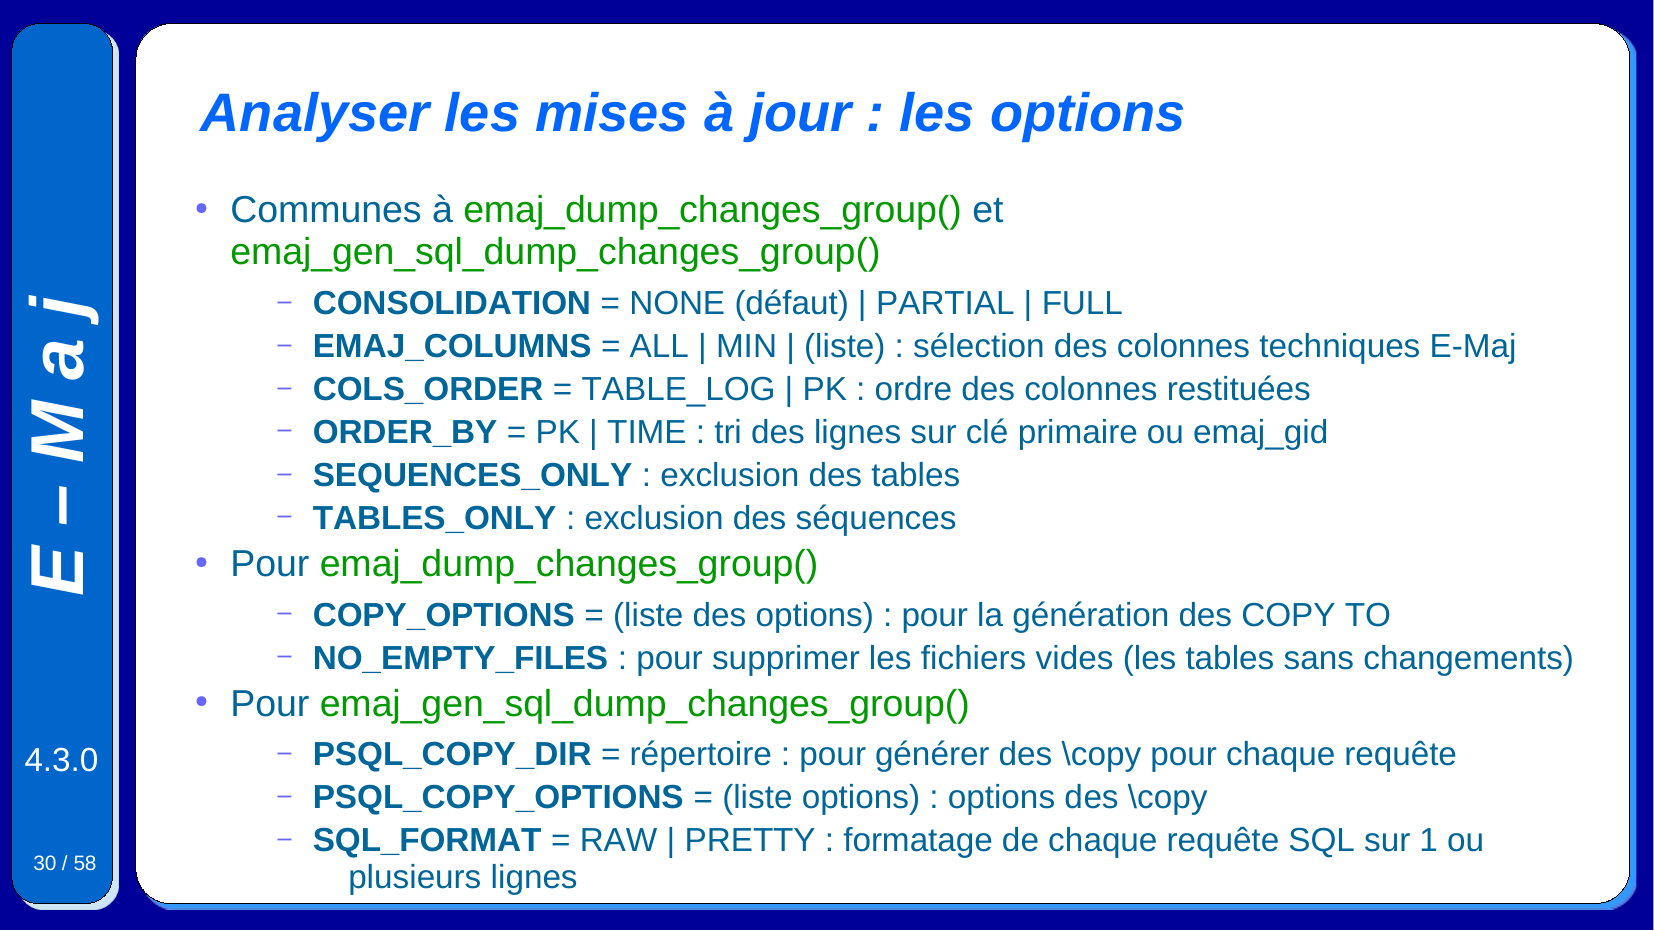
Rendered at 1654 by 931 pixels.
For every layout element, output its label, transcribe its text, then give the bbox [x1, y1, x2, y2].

list Communes à emaj_dump_changes_group() et emaj_gen_sql_dump_changes_group() CONSOLIDATION = NONE (défaut) | PARTIAL | FULL EMAJ_COLUMNS = ALL | MIN | (liste) : sélection des colonnes techniques E-Maj COLS_ORDER = TABLE_LOG | PK : ordre des colonnes restituées ORDER_BY = PK | TIME : tri des lignes sur clé primaire ou emaj_gid SEQUENCES_ONLY : exclusion des tables TABLES_ONLY : exclusion des séquences Pour emaj_dump_changes_group() COPY_OPTIONS = (liste des options) : pour la génération des COPY TO NO_EMPTY_FILES : pour supprimer les fichiers vides (les tables sans changements) Pour emaj_gen_sql_dump_changes_group() PSQL_COPY_DIR = répertoire : pour générer des \copy pour chaque requête PSQL_COPY_OPTIONS = (liste options) : options des \copy SQL_FORMAT = RAW | PRETTY : formatage de chaque requête SQL sur 1 ou plusieurs lignes [177, 188, 1587, 896]
title Analyser les mises à jour : les options [200, 34, 1575, 188]
